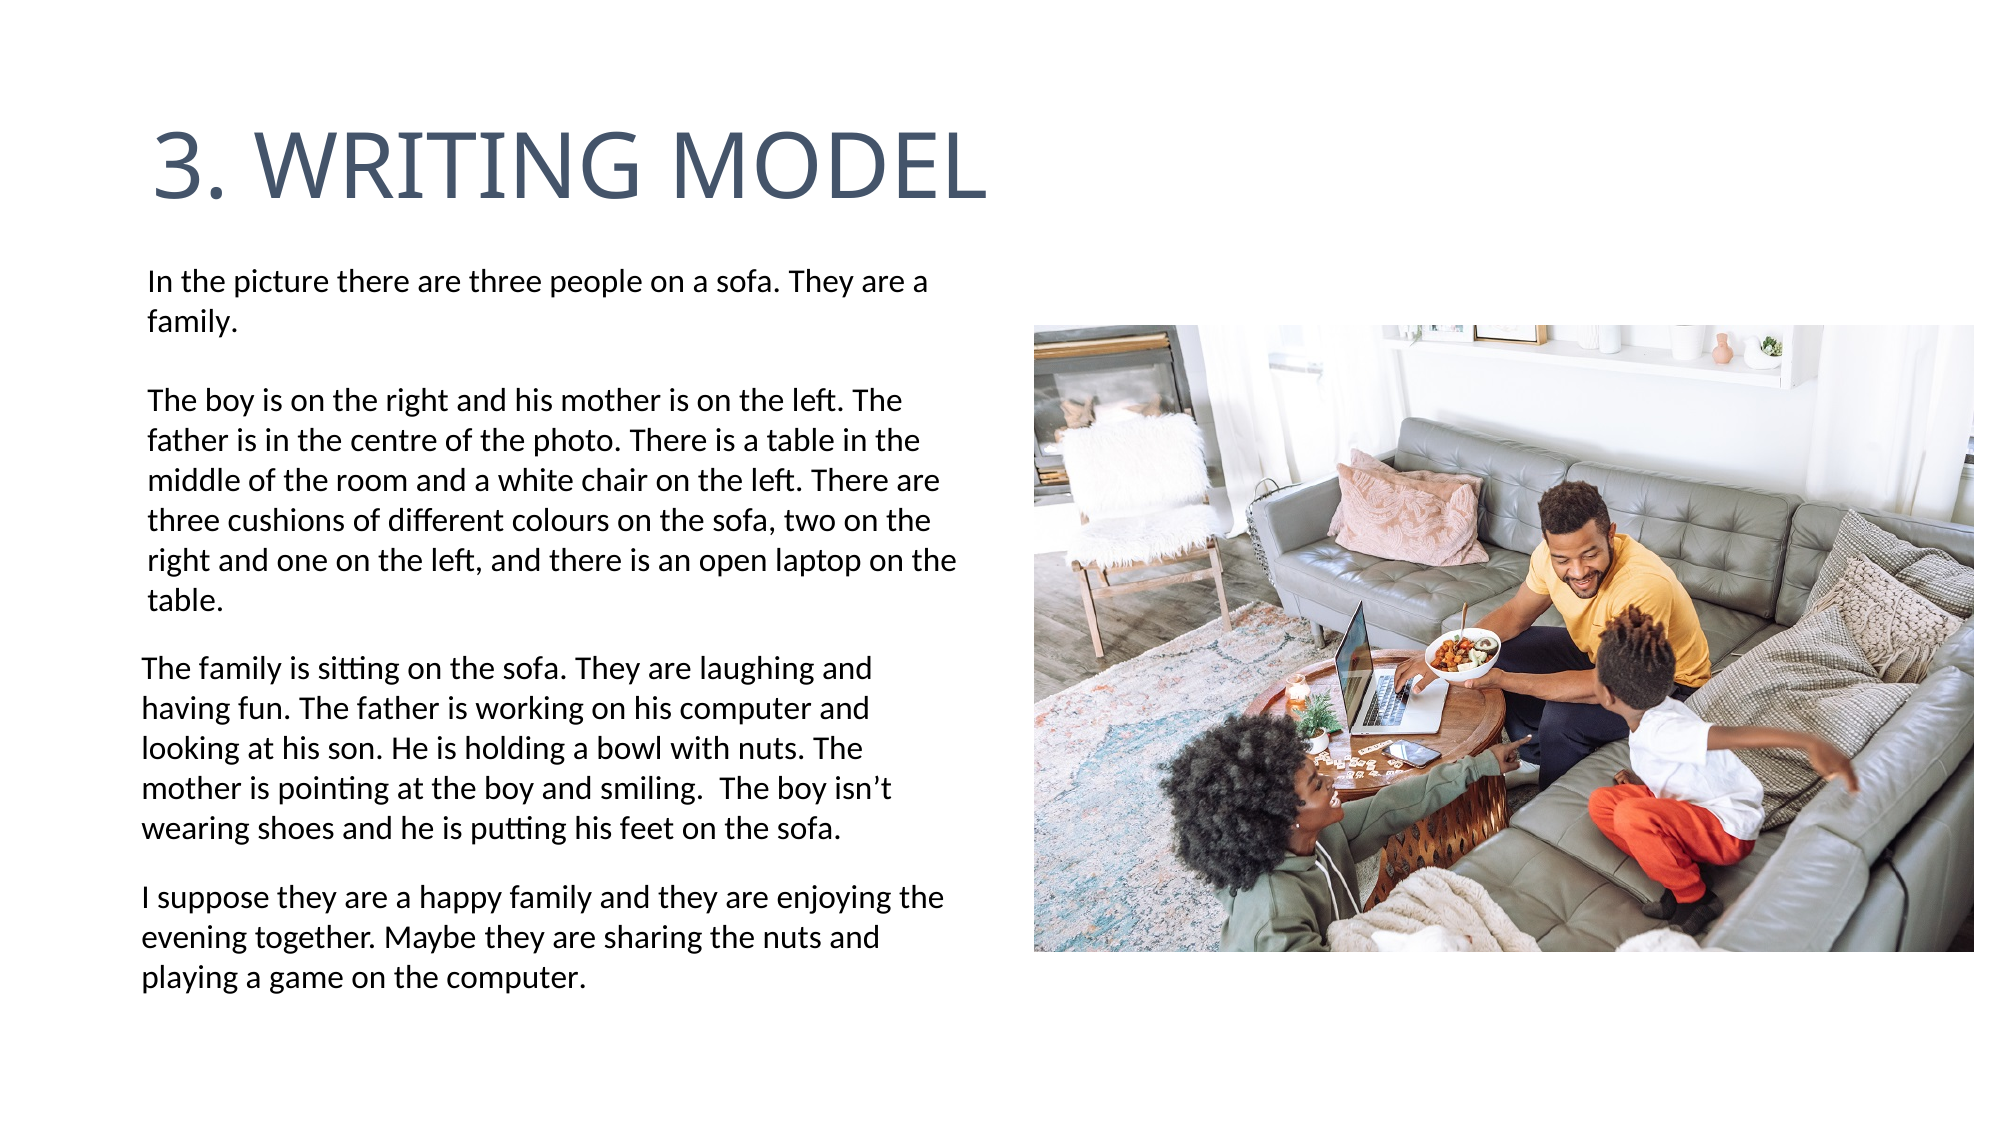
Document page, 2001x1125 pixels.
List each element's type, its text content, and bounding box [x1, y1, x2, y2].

title 3. WRITING MODEL [137, 59, 1863, 278]
text_box In the picture there are three people on a sofa. They are a family. The boy is on the right and his mother is on the left. The father is in the centre of the photo. There is a table in the middle of the room and a white chair on the left. There are three cushions of different colours on the sofa, two on the right and one on the left, and there is an open laptop on the table. [132, 251, 980, 638]
picture [1034, 325, 1974, 952]
text_box The family is sitting on the sofa. They are laughing and having fun. The father is working on his computer and looking at his son. He is holding a bowl with nuts. The mother is pointing at the boy and smiling. The boy isn’t wearing shoes and he is putting his feet on the sofa. [126, 638, 980, 856]
text_box I suppose they are a happy family and they are enjoying the evening together. Maybe they are sharing the nuts and playing a game on the computer. [126, 868, 980, 1005]
